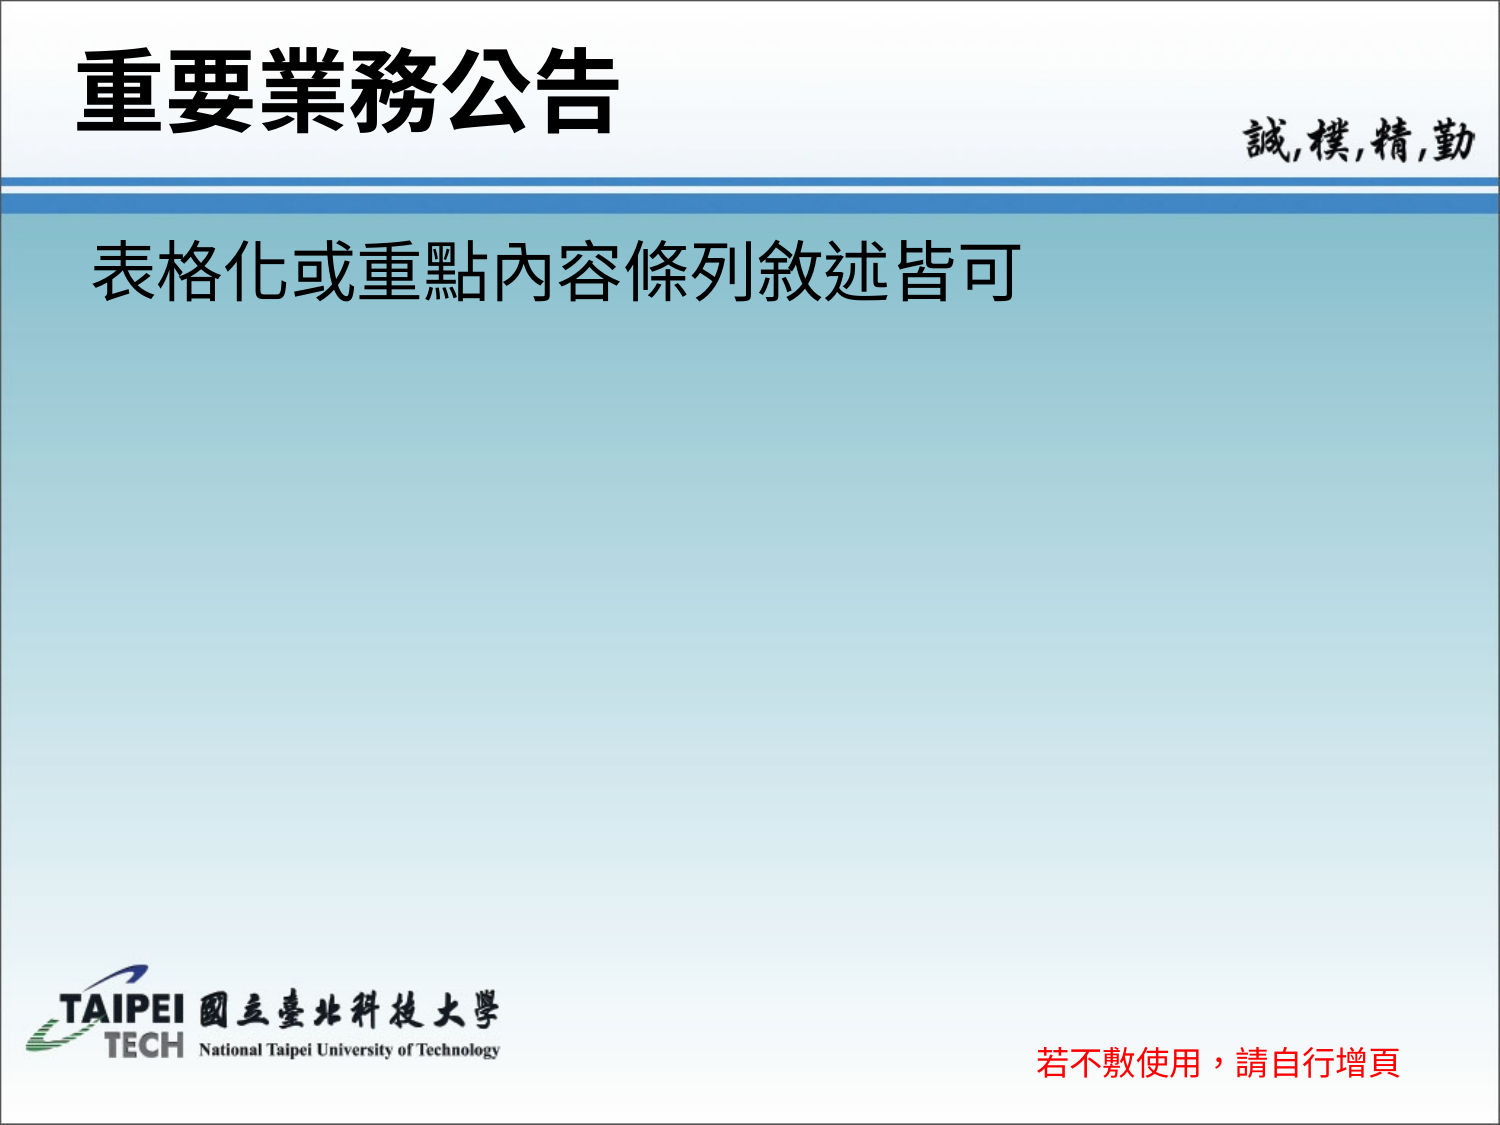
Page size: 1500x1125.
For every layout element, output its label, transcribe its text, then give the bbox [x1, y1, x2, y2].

list 表格化或重點內容條列敘述皆可 [75, 222, 1425, 961]
title 重要業務公告 [59, 0, 1182, 178]
text_box 若不敷使用，請自行增頁 [1021, 1034, 1471, 1090]
picture [0, 0, 1500, 1125]
